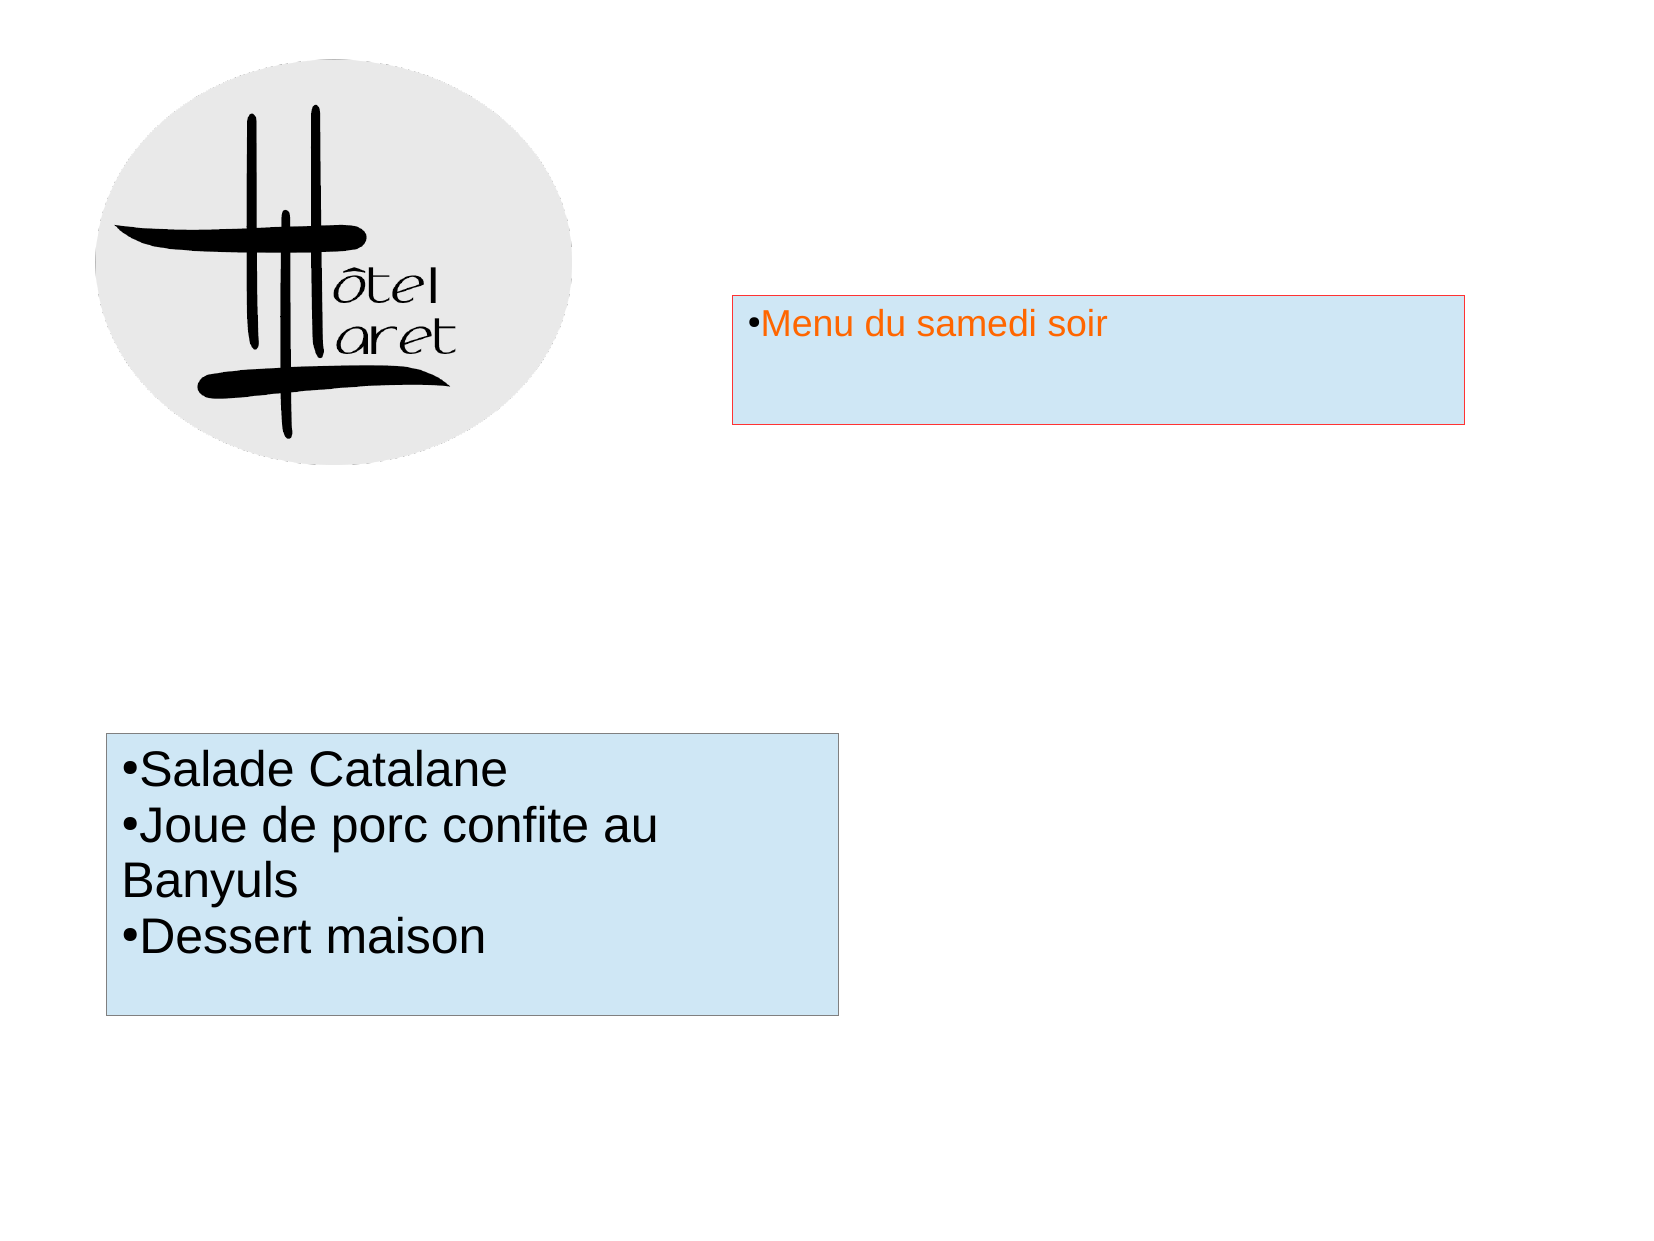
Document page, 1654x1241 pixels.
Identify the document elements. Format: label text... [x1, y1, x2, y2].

text_box Salade Catalane Joue de porc confite au Banyuls Dessert maison [106, 733, 839, 1016]
picture [70, 23, 626, 508]
text_box Menu du samedi soir [732, 295, 1465, 425]
